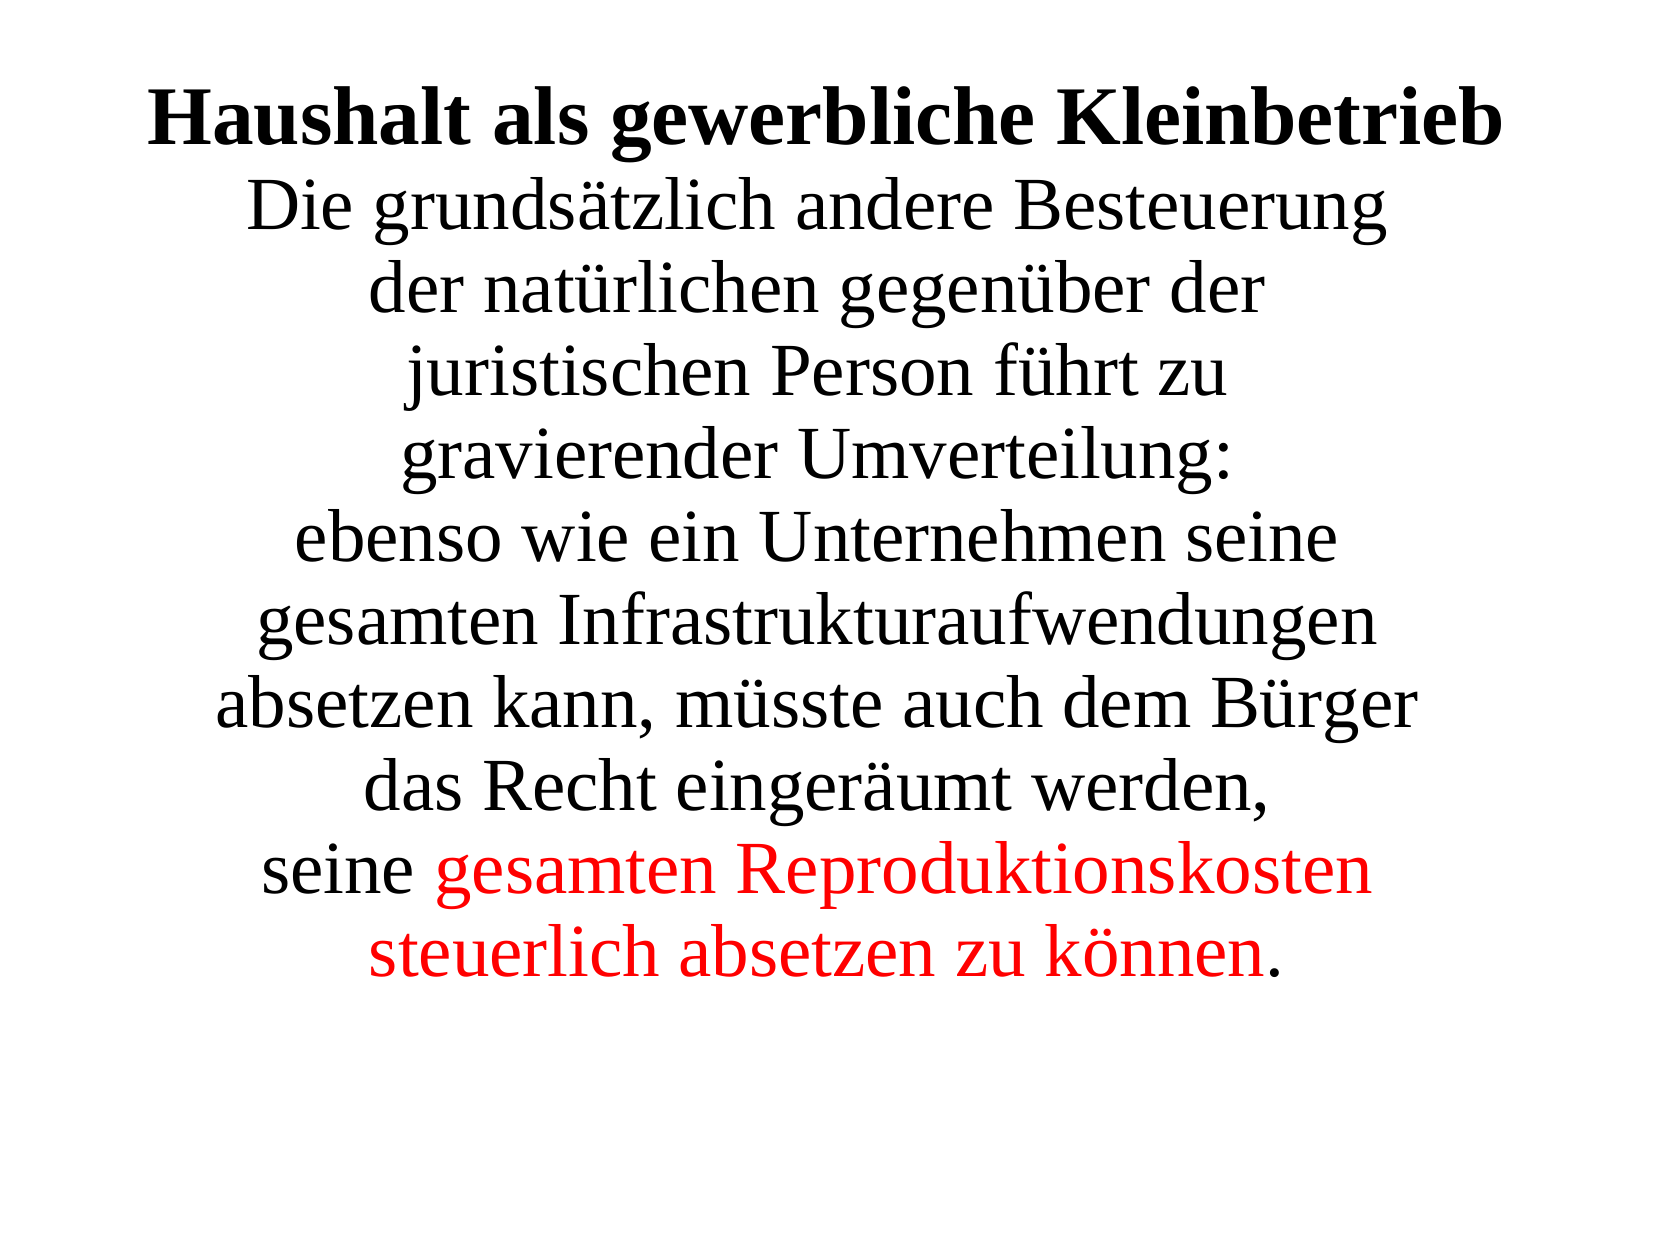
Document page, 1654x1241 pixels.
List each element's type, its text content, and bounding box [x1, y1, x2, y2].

text_box Haushalt als gewerbliche Kleinbetrieb Die grundsätzlich andere Besteuerung der natürlichen gegenüber der juristischen Person führt zu gravierender Umverteilung: ebenso wie ein Unternehmen seine gesamten Infrastrukturaufwendungen absetzen kann, müsste auch dem Bürger das Recht eingeräumt werden, seine gesamten Reproduktionskosten steuerlich absetzen zu können. [147, 70, 1507, 1088]
